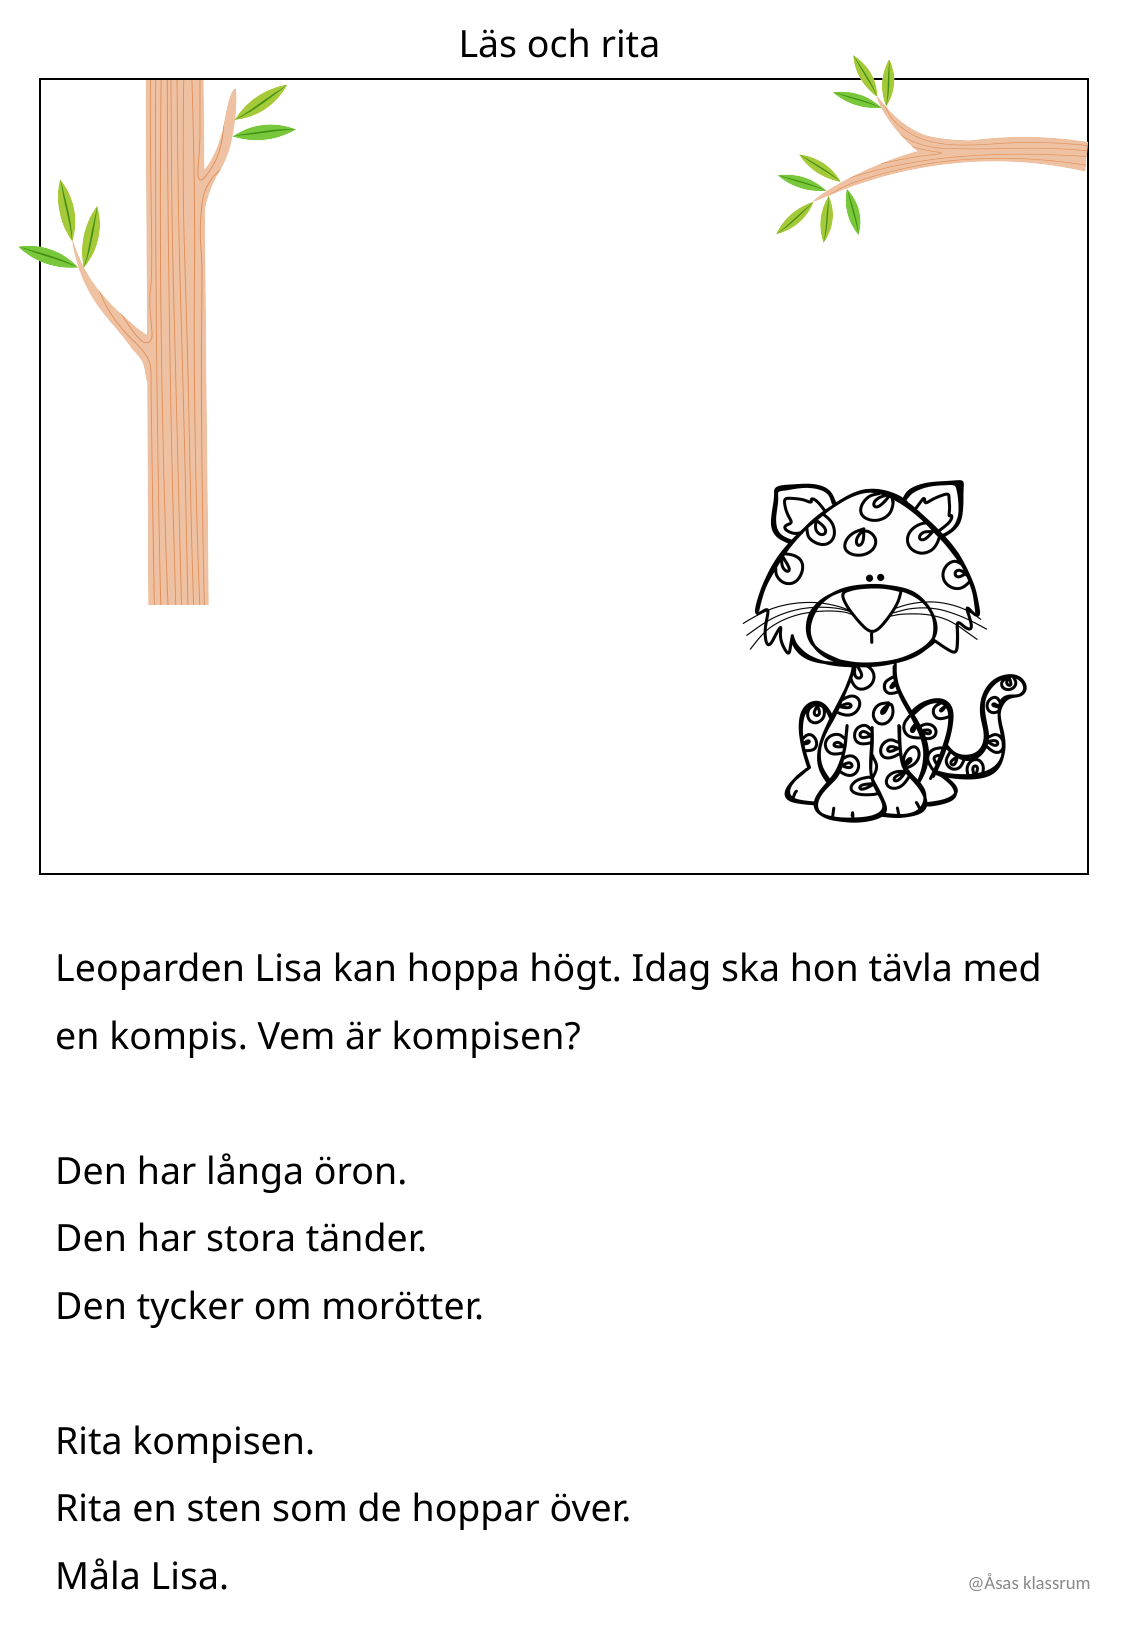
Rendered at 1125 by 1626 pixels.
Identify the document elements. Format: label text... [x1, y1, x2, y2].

text_box Leoparden Lisa kan hoppa högt. Idag ska hon tävla med en kompis. Vem är kompisen? Den har långa öron. Den har stora tänder. Den tycker om morötter. Rita kompisen. Rita en sten som de hoppar över. Måla Lisa. [40, 914, 1088, 1612]
text_box @Åsas klassrum [839, 1538, 1125, 1625]
picture [739, 476, 1030, 826]
picture [776, 55, 1088, 243]
text_box [40, 79, 1088, 874]
picture [18, 80, 296, 605]
text_box Läs och rita [319, 12, 801, 73]
